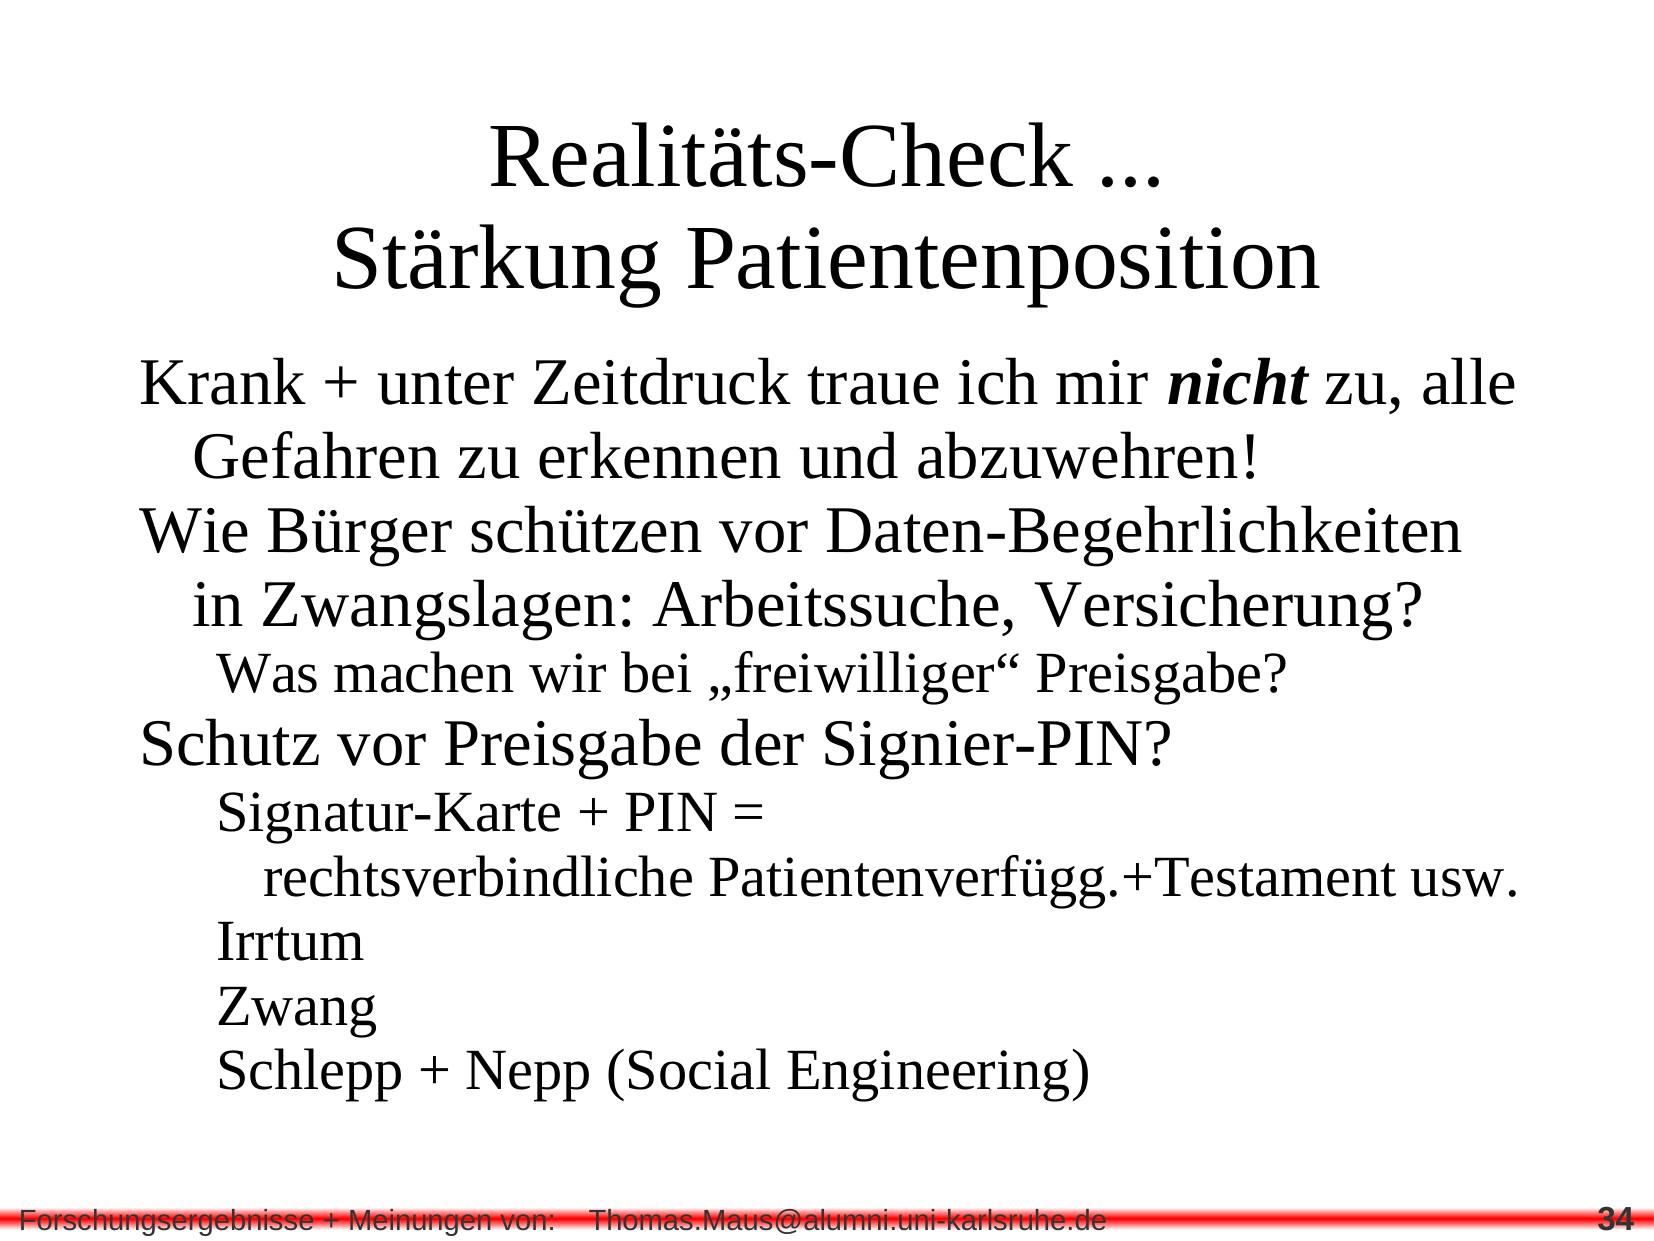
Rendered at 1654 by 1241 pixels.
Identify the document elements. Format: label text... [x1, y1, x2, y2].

title Realitäts-Check ... Stärkung Patientenposition [121, 95, 1534, 318]
list Krank + unter Zeitdruck traue ich mir nicht zu, alle Gefahren zu erkennen und abzuwehren! Wie Bürger schützen vor Daten-Begehrlichkeiten in Zwangslagen: Arbeitssuche, Versicherung? Was machen wir bei „freiwilliger“ Preisgabe? Schutz vor Preisgabe der Signier-PIN? Signatur-Karte + PIN = rechtsverbindliche Patientenverfügg.+Testament usw. Irrtum Zwang Schlepp + Nepp (Social Engineering) [121, 344, 1534, 1178]
